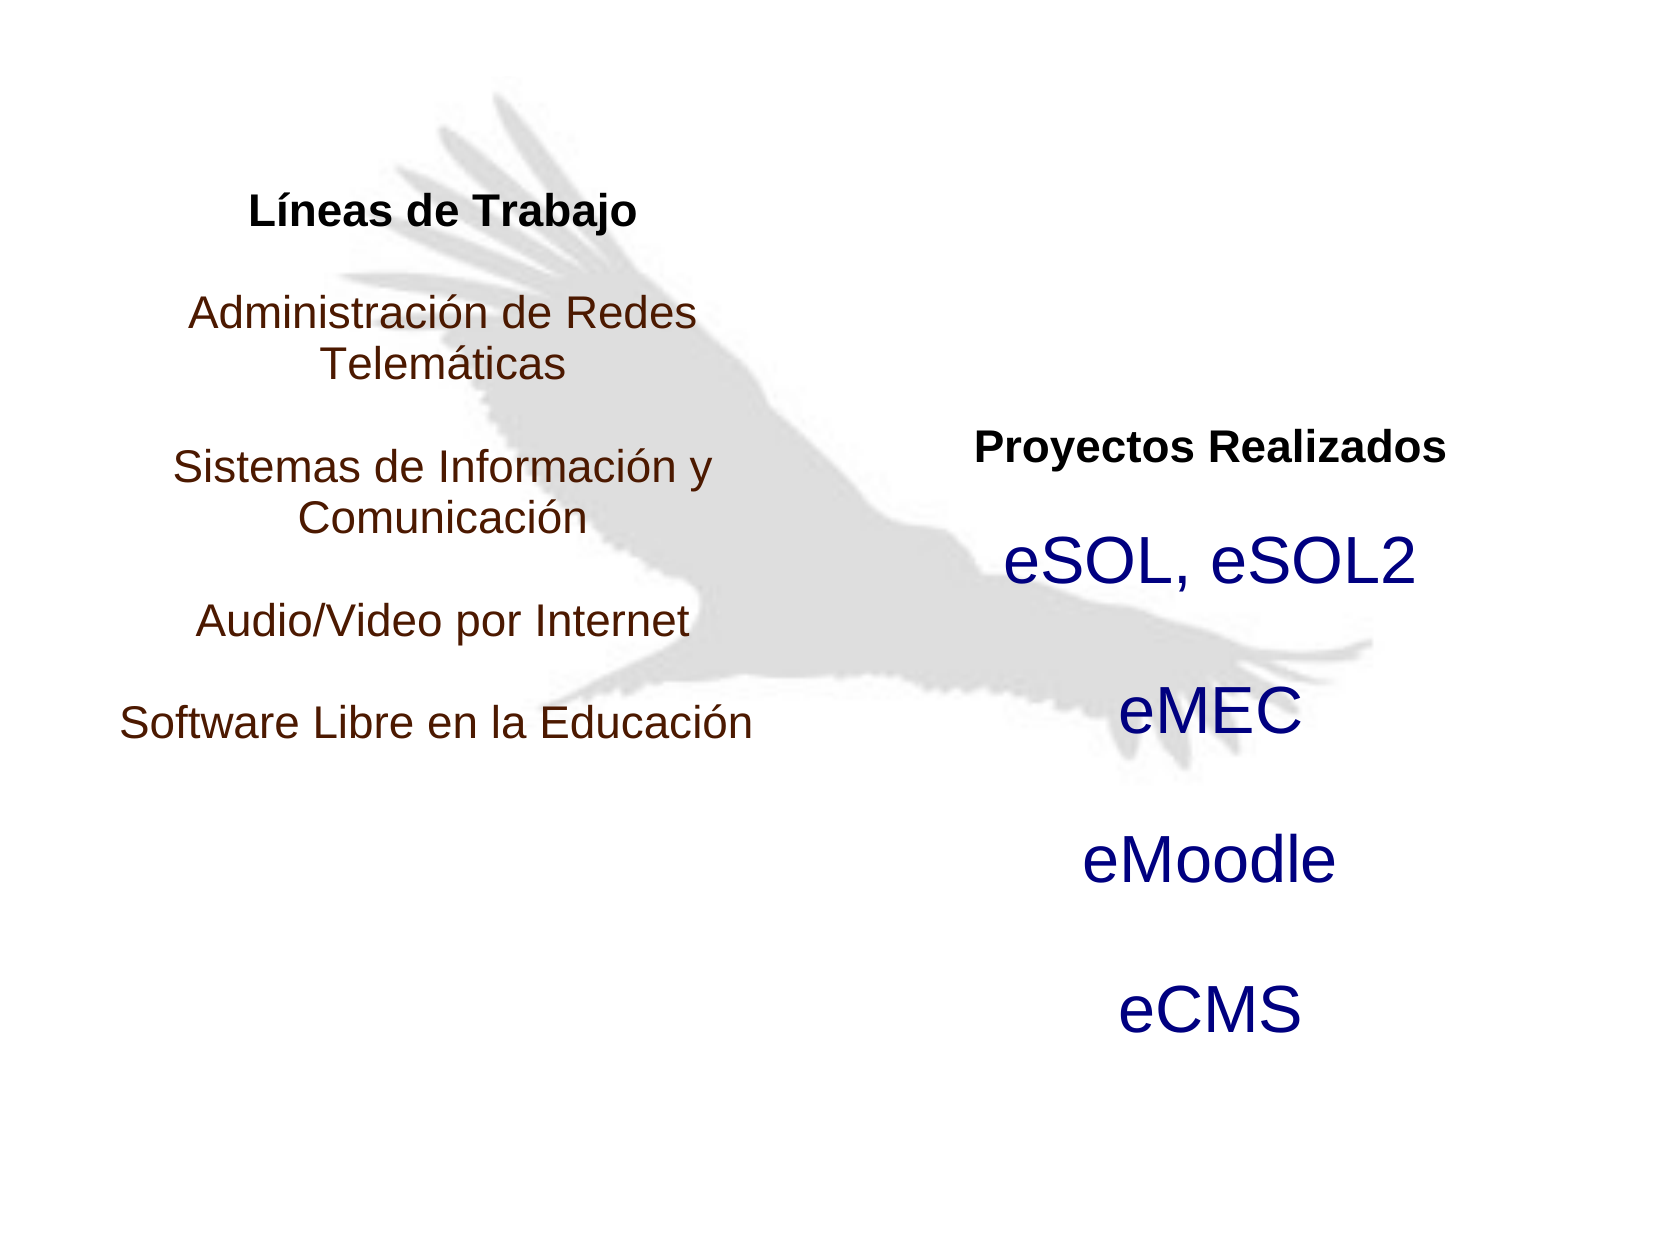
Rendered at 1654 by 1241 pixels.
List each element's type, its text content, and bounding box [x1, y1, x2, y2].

text_box Proyectos Realizados eSOL, eSOL2 eMEC eMoodle eCMS [856, 413, 1565, 1055]
text_box Líneas de Trabajo Administración de Redes Telemáticas Sistemas de Información y Comunicación Audio/Video por Internet Software Libre en la Educación [88, 177, 798, 756]
picture [324, 76, 1388, 800]
